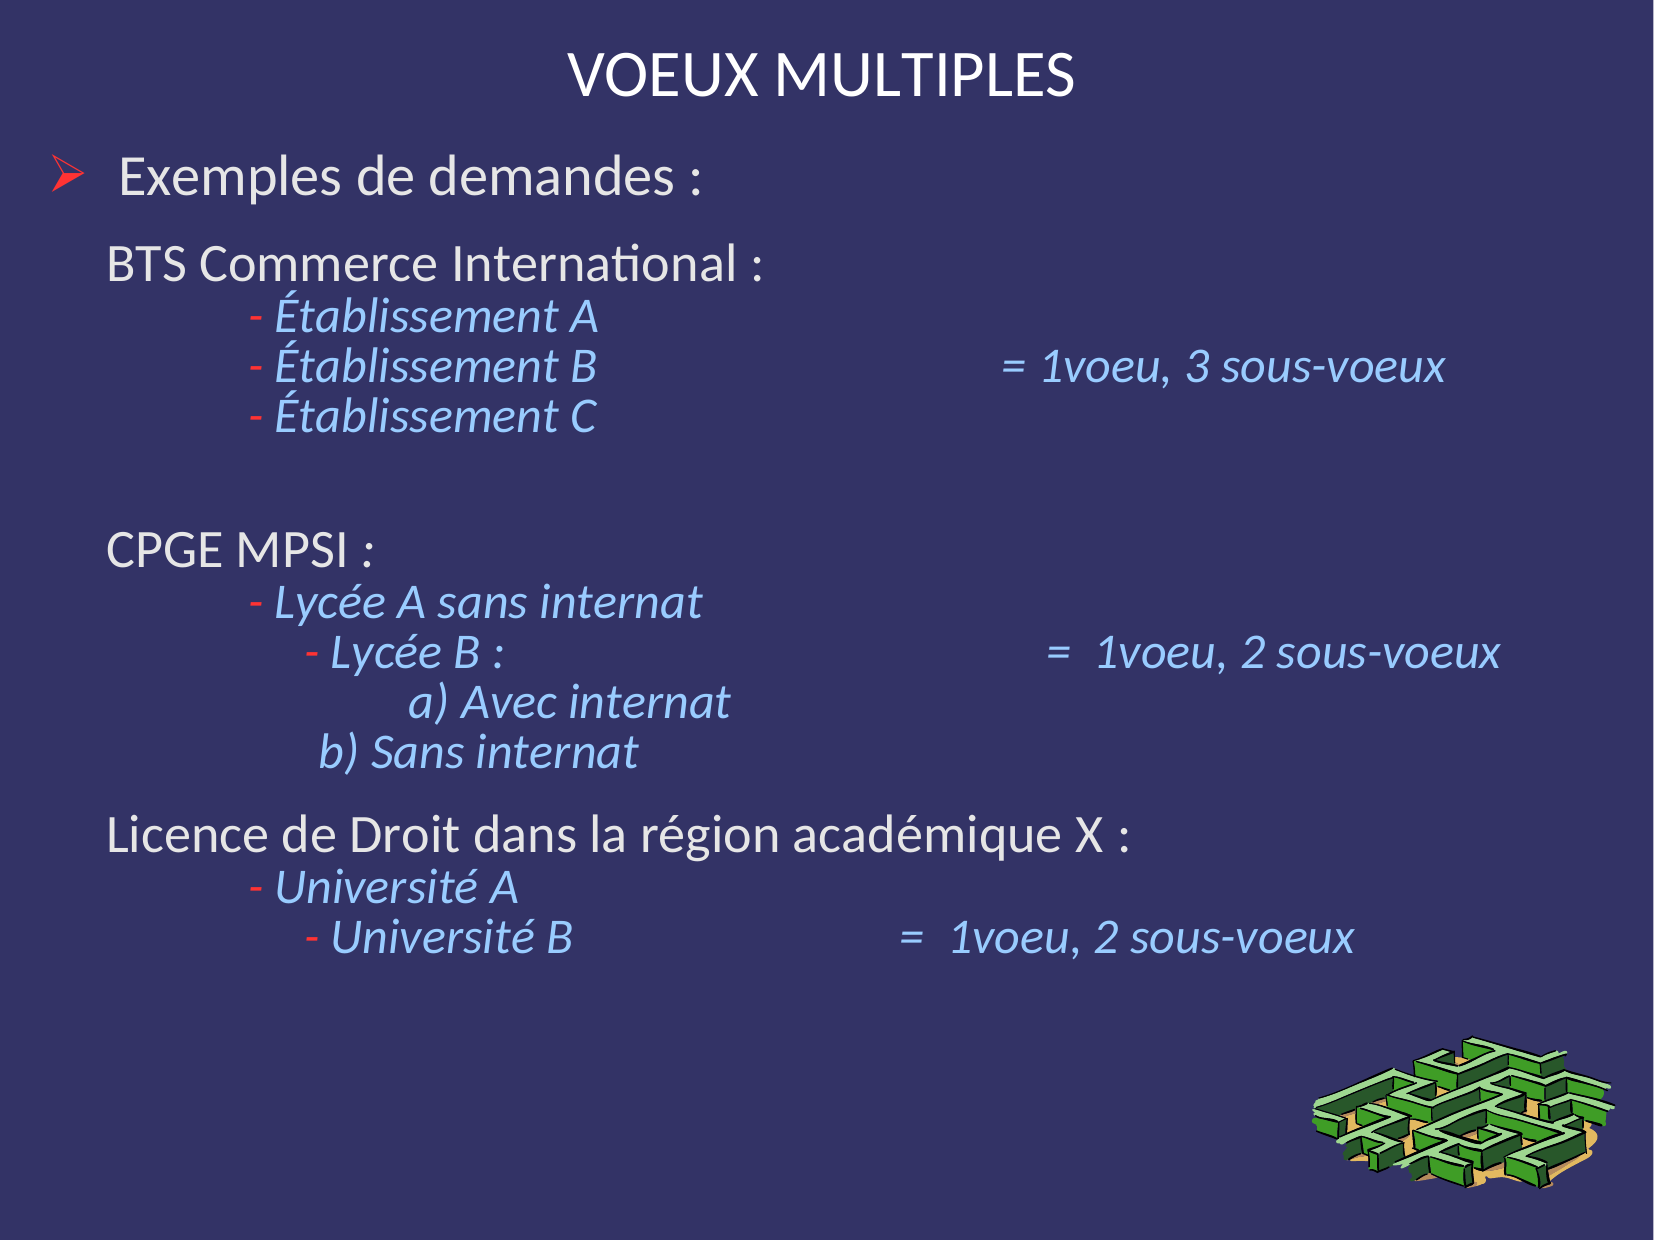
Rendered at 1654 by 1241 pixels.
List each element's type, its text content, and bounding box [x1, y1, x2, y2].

title VOEUX MULTIPLES [123, 0, 1536, 151]
list Exemples de demandes : BTS Commerce International : - Établissement A - Établissement B = 1voeu, 3 sous-voeux - Établissement C CPGE MPSI : - Lycée A sans internat - Lycée B : = 1voeu, 2 sous-voeux a) Avec internat b) Sans internat Licence de Droit dans la région académique X : - Université A - Université B = 1voeu, 2 sous-voeux [35, 151, 1619, 1207]
